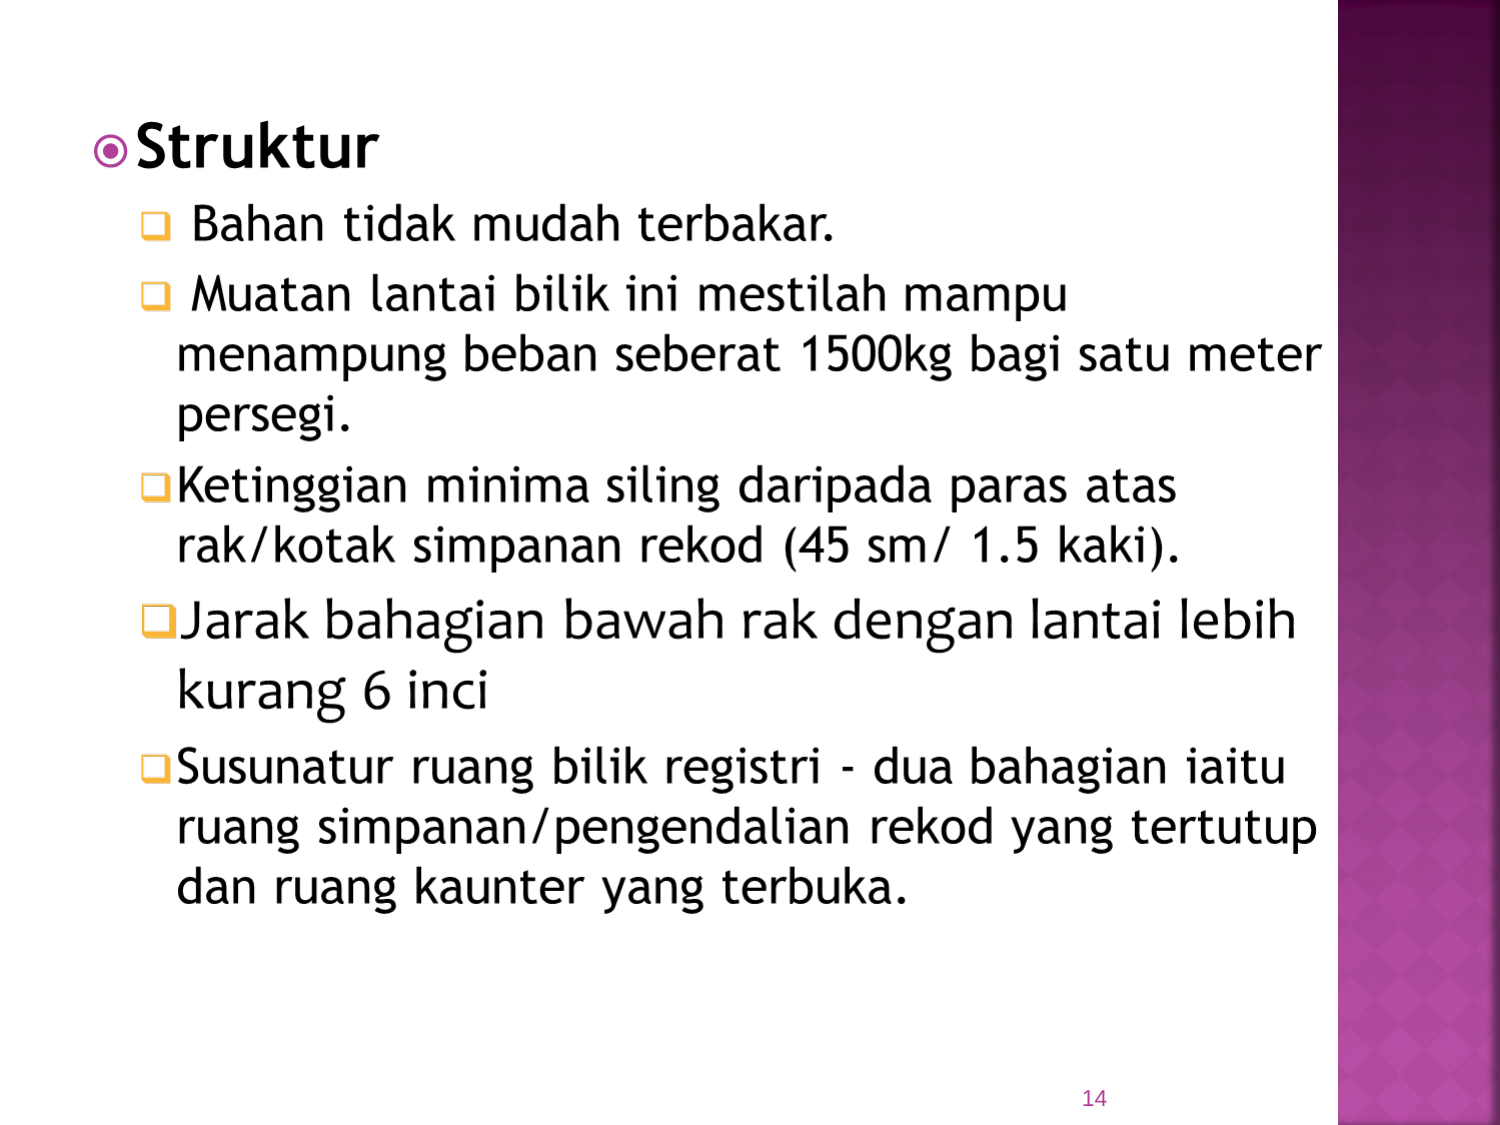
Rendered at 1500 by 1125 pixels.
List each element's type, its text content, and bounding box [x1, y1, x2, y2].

picture [65, 0, 1500, 1125]
text_box <number> [1025, 1075, 1123, 1114]
